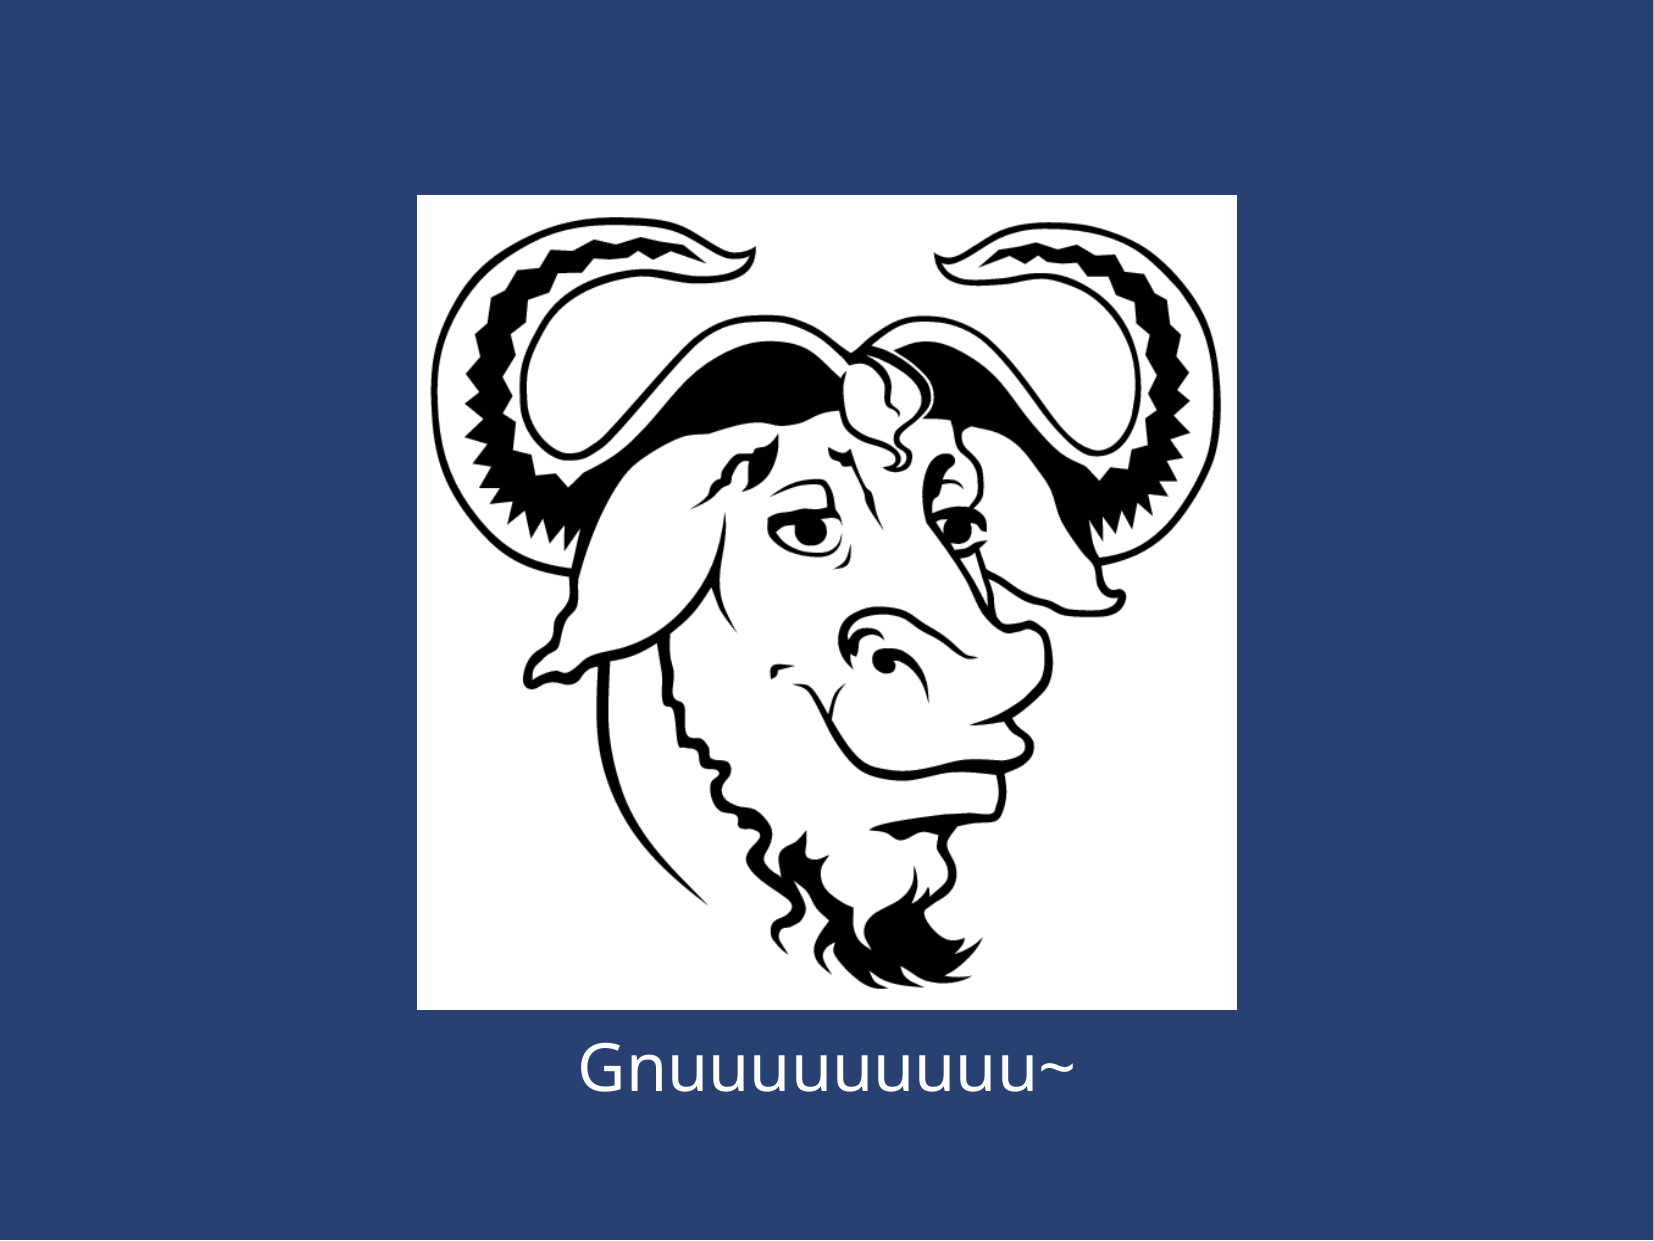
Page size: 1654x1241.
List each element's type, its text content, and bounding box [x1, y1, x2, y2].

picture [417, 195, 1237, 1010]
subtitle Gnuuuuuuuuu~ [121, 1012, 1534, 1119]
